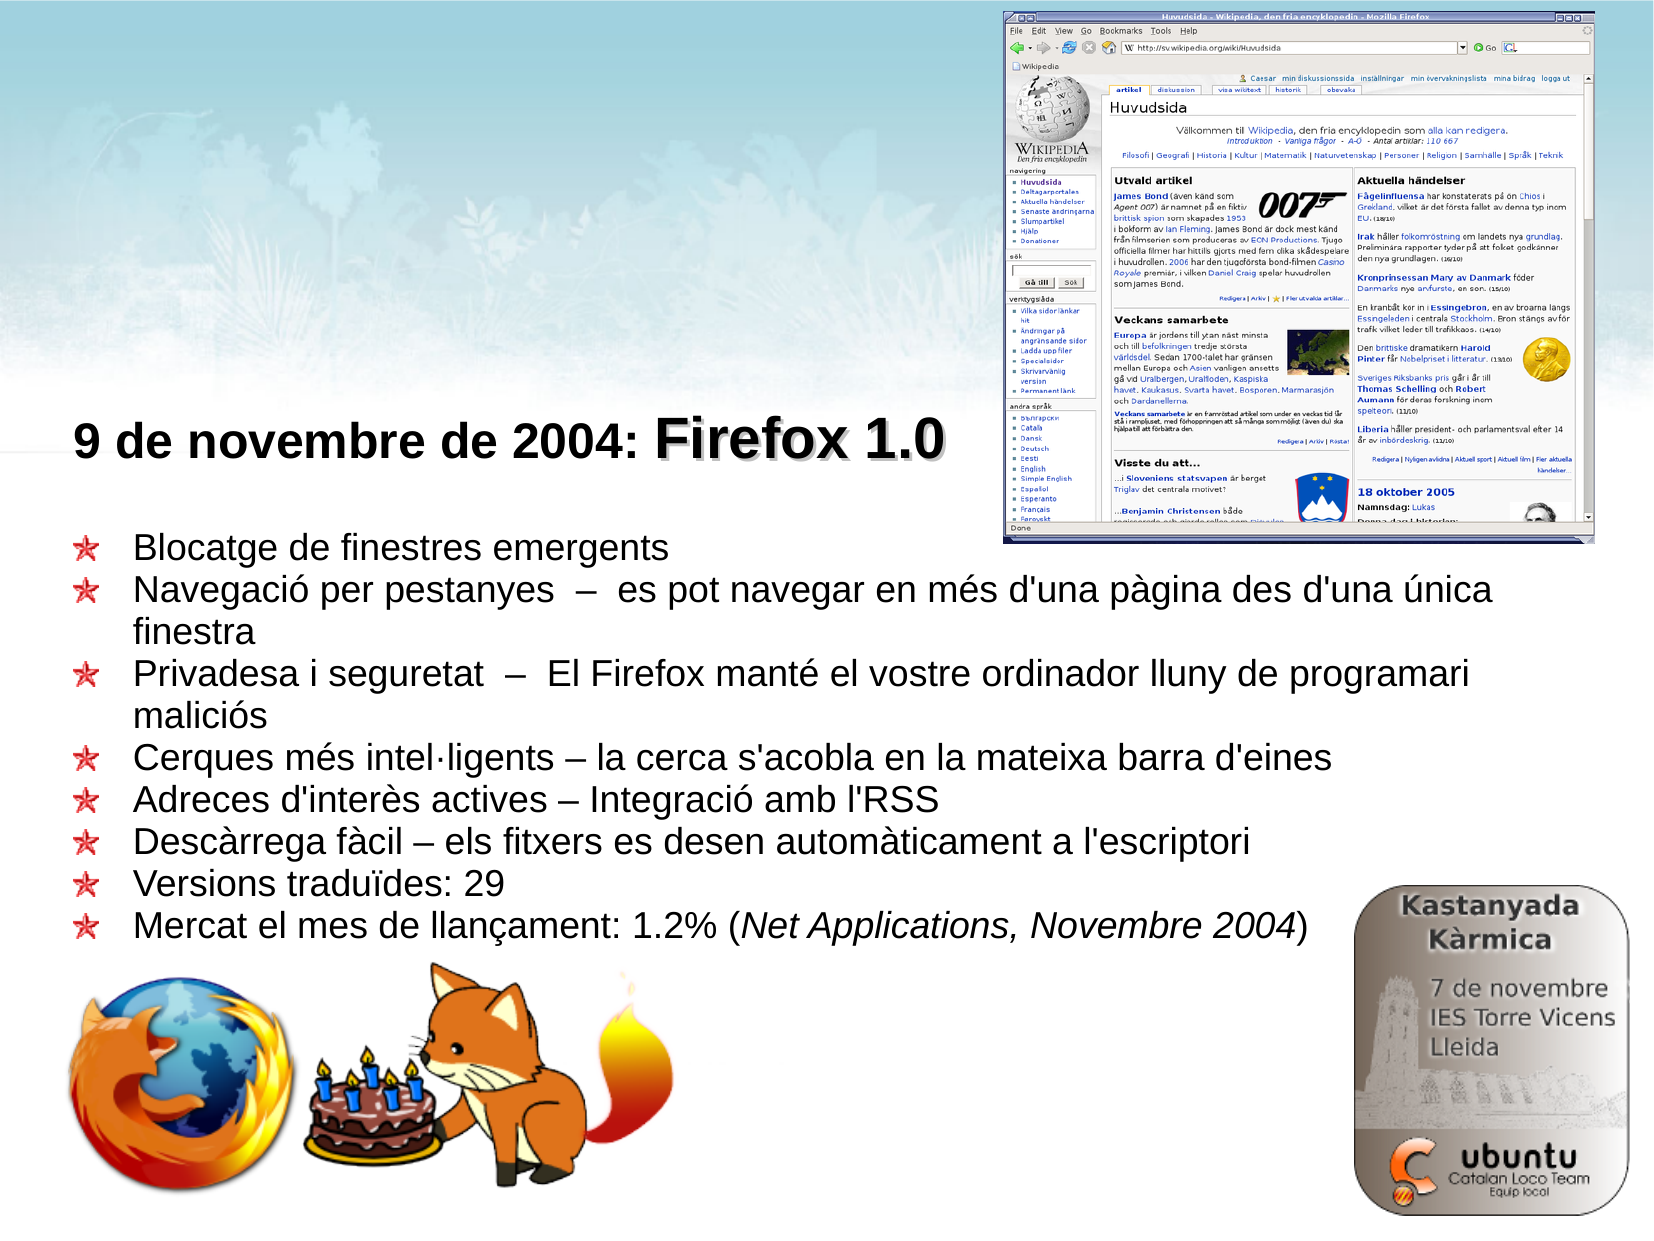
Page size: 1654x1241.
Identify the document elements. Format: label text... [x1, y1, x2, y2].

picture [0, 0, 1654, 1240]
text_box 9 de novembre de 2004: Firefox 1.0 Blocatge de finestres emergents Navegació per pestanyes – es pot navegar en més d'una pàgina des d'una única finestra Privadesa i seguretat – El Firefox manté el vostre ordinador lluny de programari maliciós Cerques més intel·ligents – la cerca s'acobla en la mateixa barra d'eines Adreces d'interès actives – Integració amb l'RSS Descàrrega fàcil – els fitxers es desen automàticament a l'escriptori Versions traduïdes: 29 Mercat el mes de llançament: 1.2% (Net Applications, Novembre 2004) [59, 398, 1582, 955]
